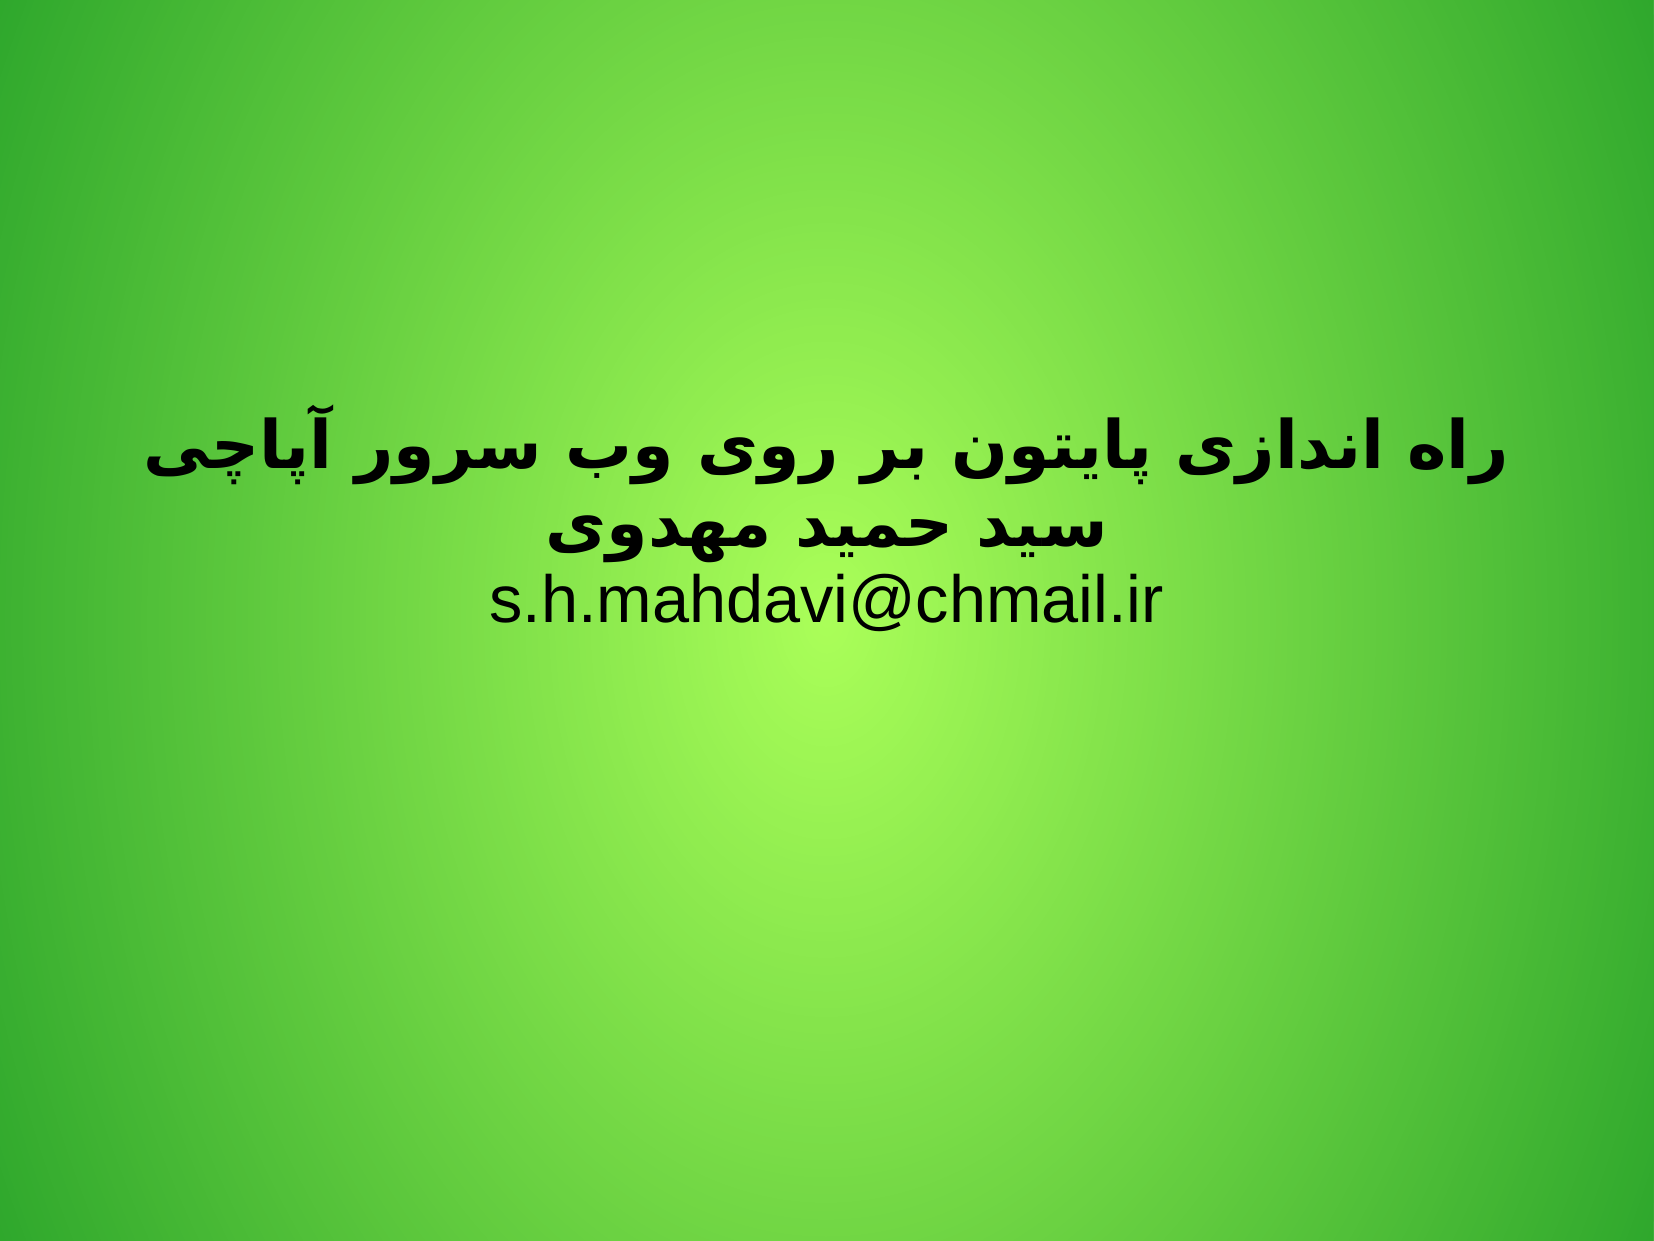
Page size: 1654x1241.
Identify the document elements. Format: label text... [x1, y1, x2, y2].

subtitle راه اندازی پایتون بر روی وب سرور آپاچی سید حمید مهدوی s.h.mahdavi@chmail.ir [82, 47, 1571, 997]
